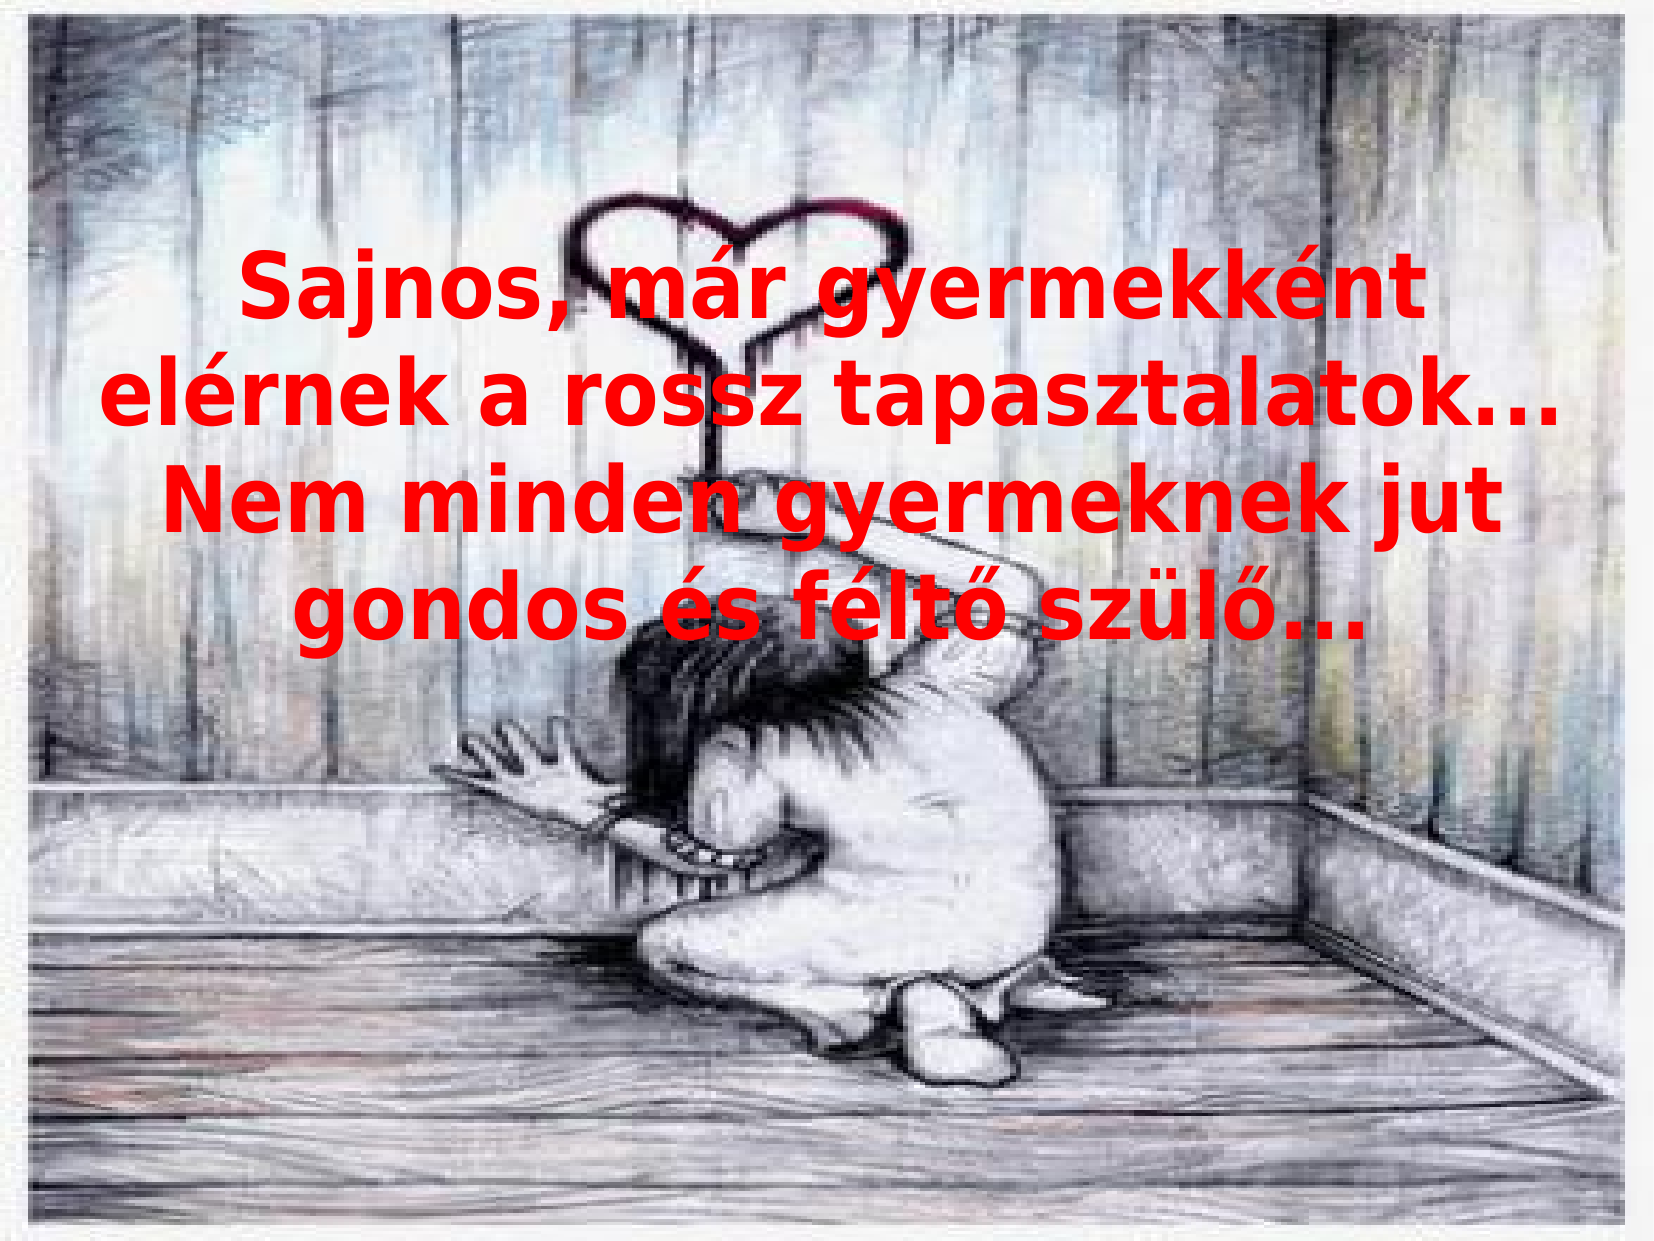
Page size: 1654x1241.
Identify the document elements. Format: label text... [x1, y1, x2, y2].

subtitle Sajnos, már gyermekként elérnek a rossz tapasztalatok... Nem minden gyermeknek jut gondos és féltő szülő... [88, 37, 1577, 857]
picture [0, 0, 1654, 1241]
